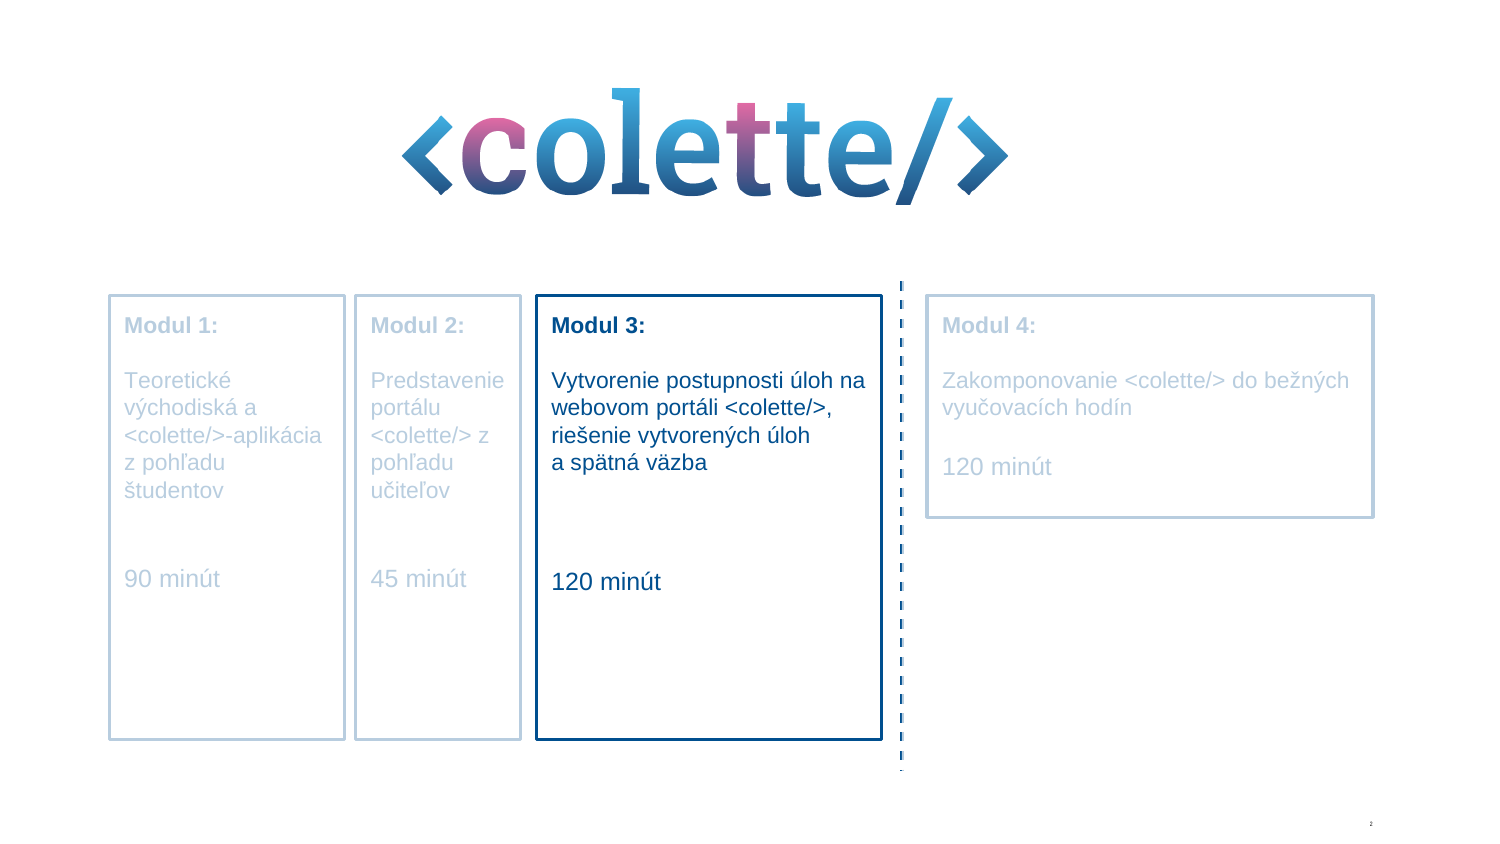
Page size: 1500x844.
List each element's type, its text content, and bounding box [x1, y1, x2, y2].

text_box Modul 3: Vytvorenie postupnosti úloh na webovom portáli <colette/>, riešenie vytvorených úloh a spätná väzba 120 minút [536, 295, 882, 740]
text_box 2 [1364, 819, 1478, 833]
picture [306, 13, 1103, 279]
text_box [902, 262, 1424, 791]
text_box [82, 253, 528, 782]
